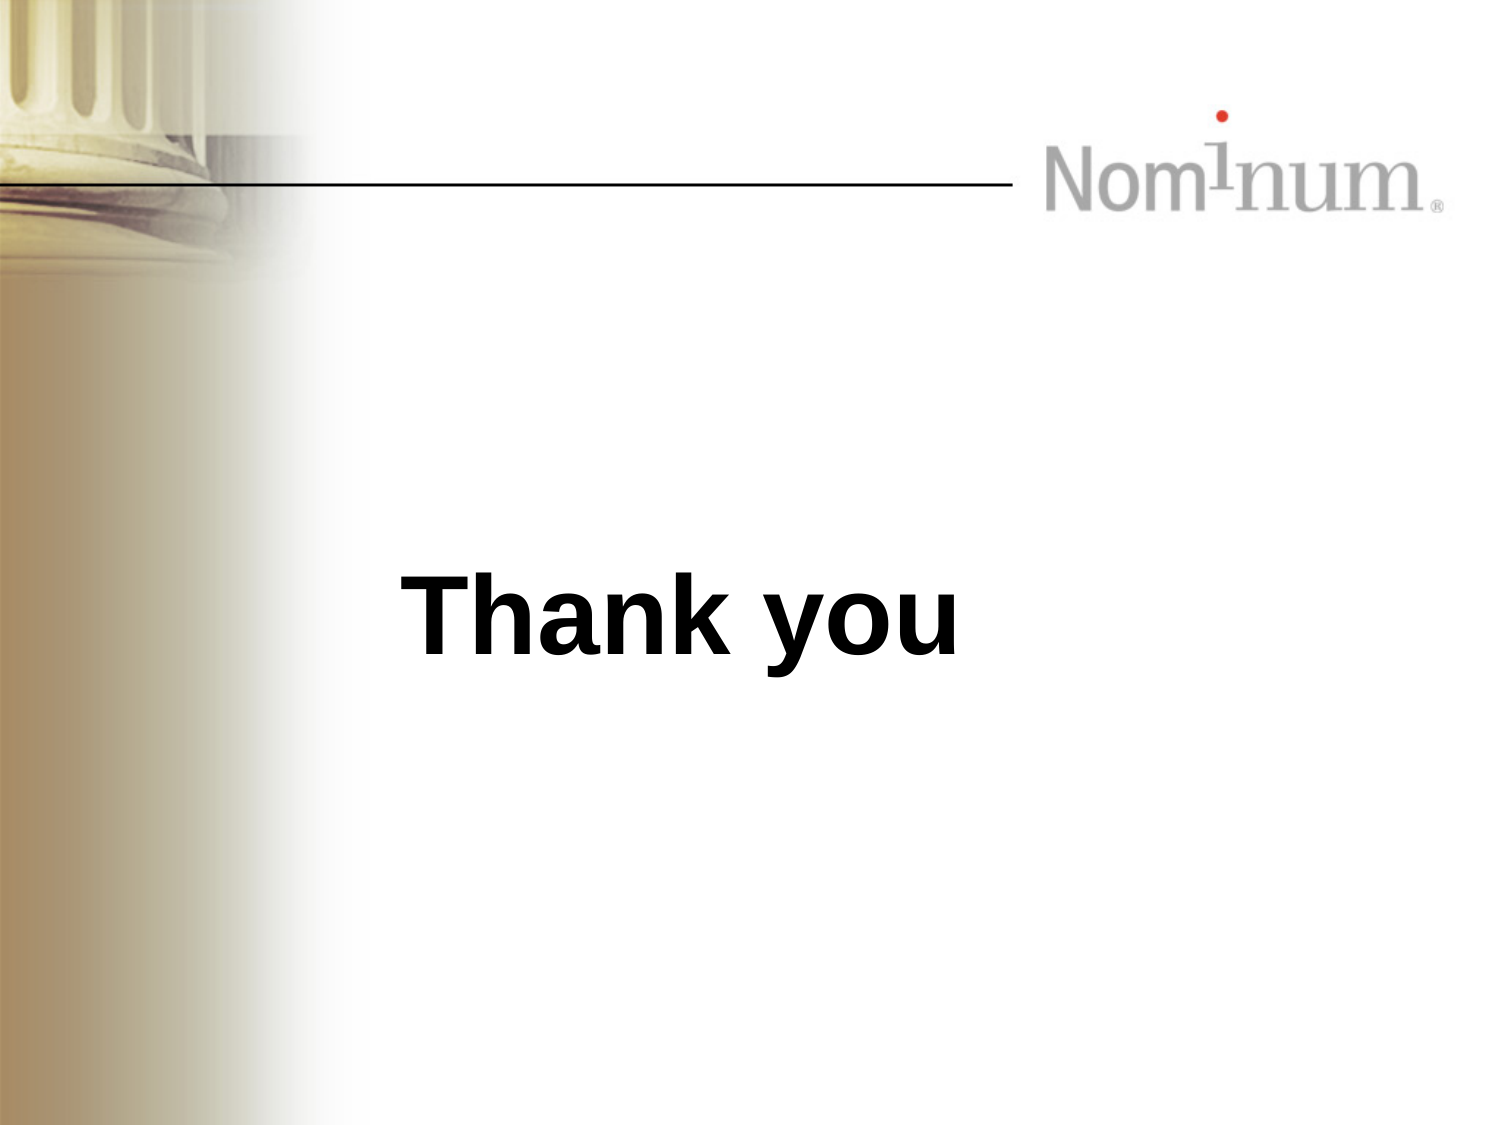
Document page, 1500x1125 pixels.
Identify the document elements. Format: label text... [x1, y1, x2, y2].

title Thank you [400, 442, 1389, 685]
picture [0, 0, 1500, 1125]
